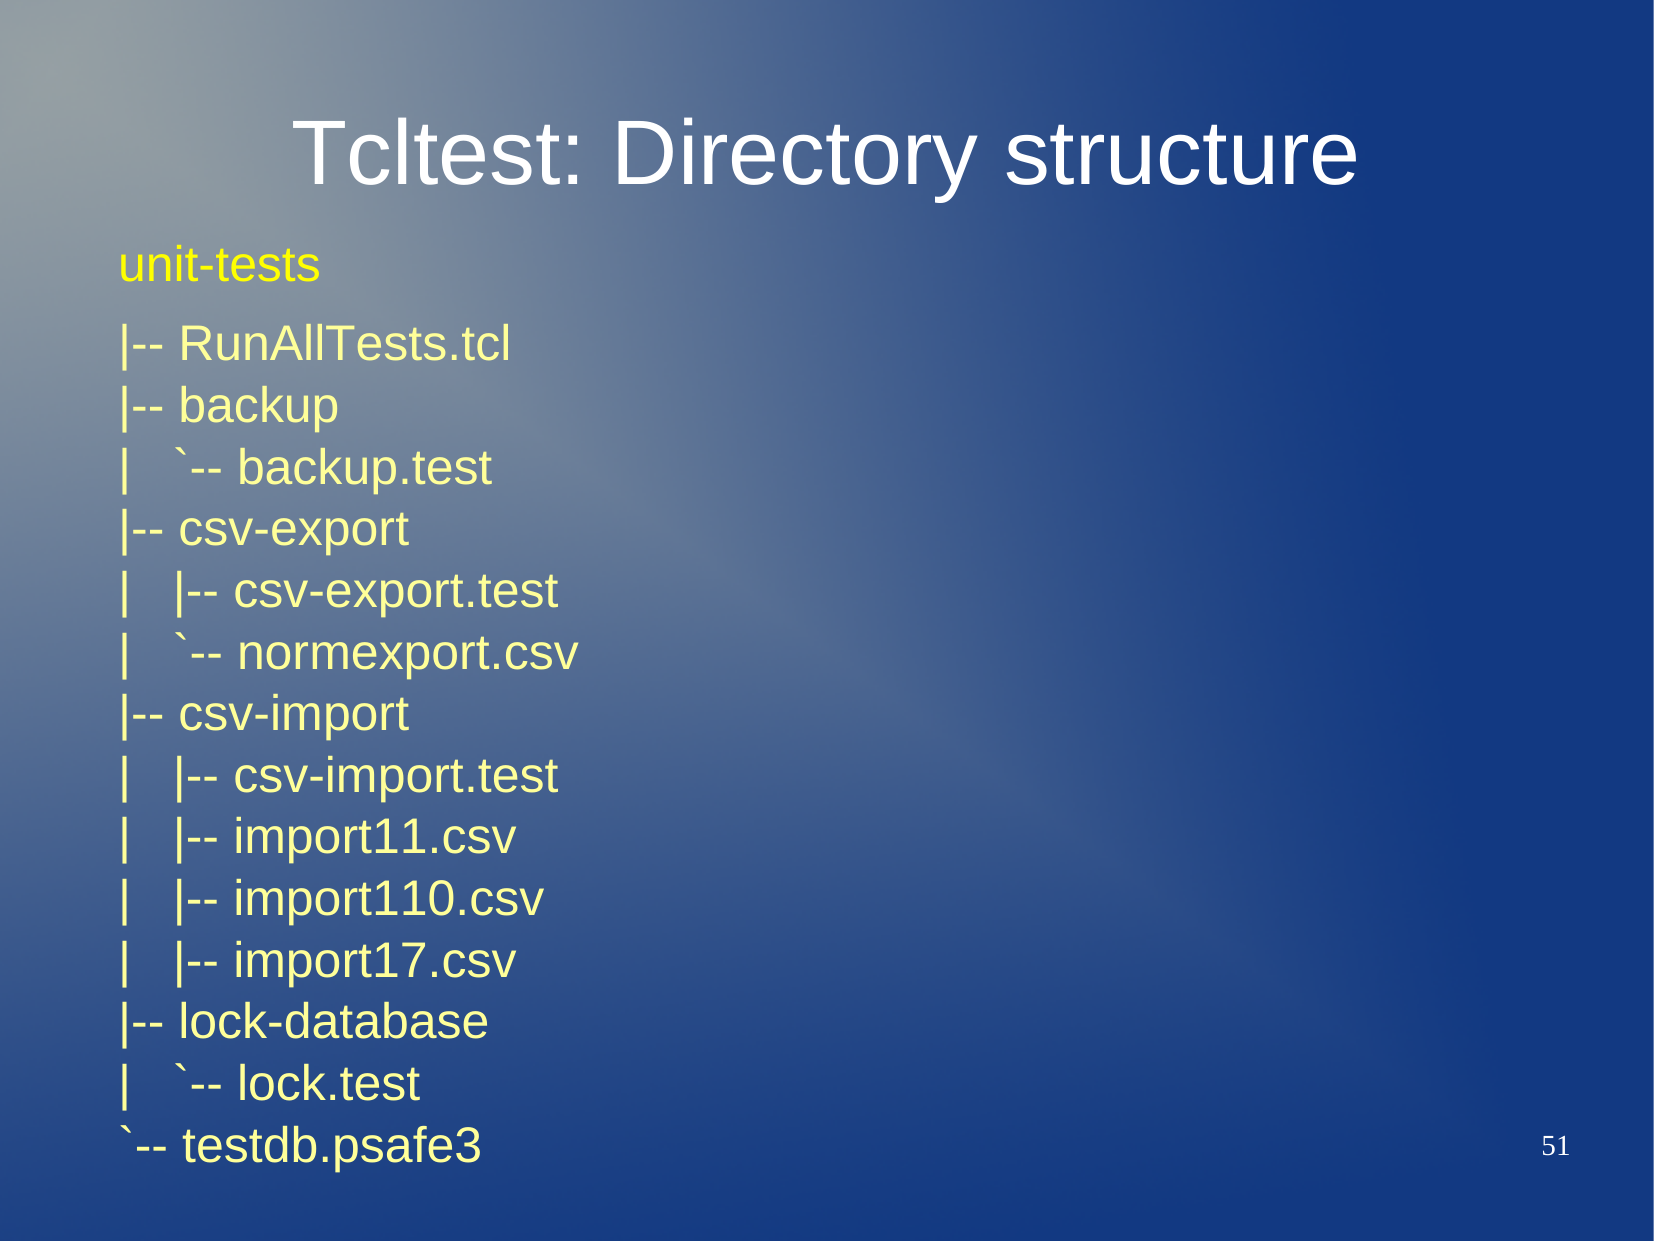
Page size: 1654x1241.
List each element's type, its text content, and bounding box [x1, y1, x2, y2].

title Tcltest: Directory structure [82, 49, 1571, 257]
text_box unit-tests |-- RunAllTests.tcl |-- backup | `-- backup.test |-- csv-export | |-- csv-export.test | `-- normexport.csv |-- csv-import | |-- csv-import.test | |-- import11.csv | |-- import110.csv | |-- import17.csv |-- lock-database | `-- lock.test `-- testdb.psafe3 [118, 236, 1477, 1173]
picture [0, 0, 1654, 1241]
